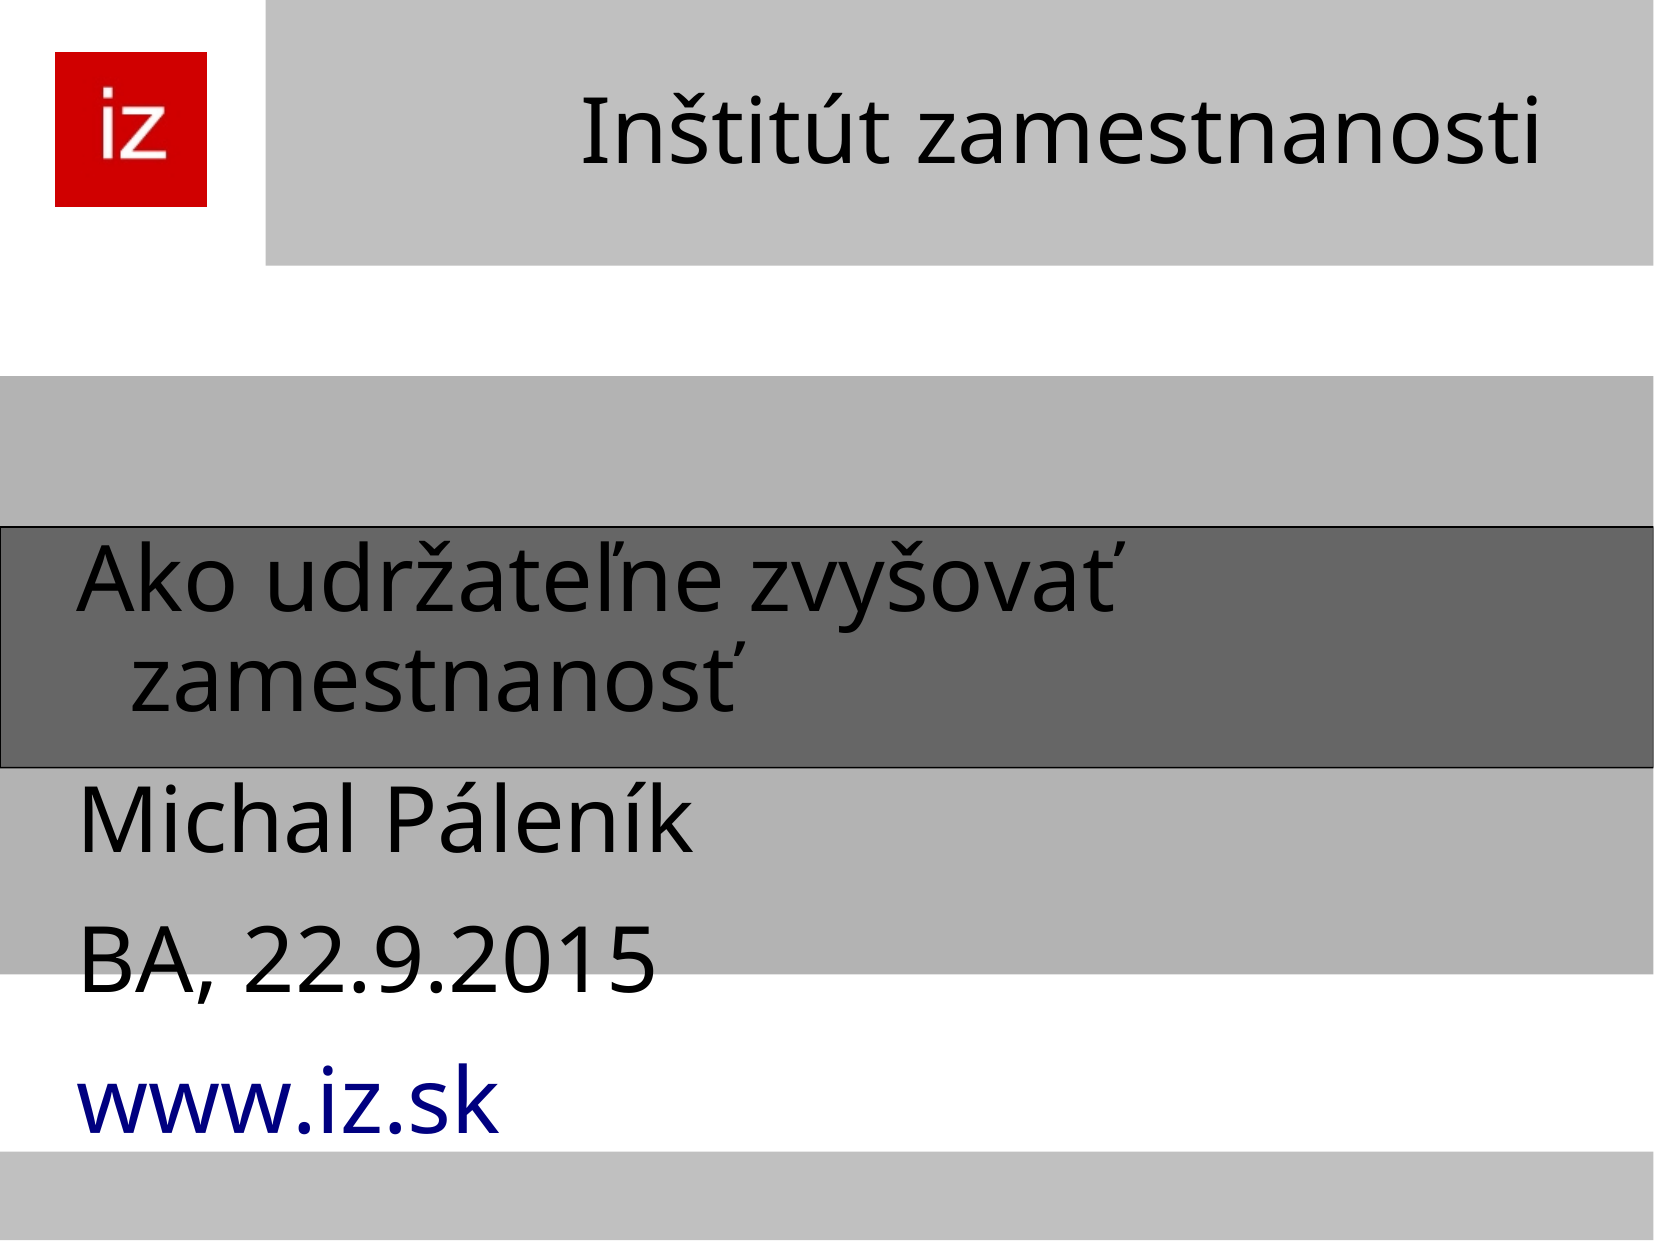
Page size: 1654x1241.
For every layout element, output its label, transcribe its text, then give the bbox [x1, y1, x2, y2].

text_box [0, 376, 1654, 975]
picture [55, 52, 207, 207]
list Ako udržateľne zvyšovať zamestnanosť Michal Páleník BA, 22.9.2015 www.iz.sk [59, 531, 1506, 1077]
title Inštitút zamestnanosti [561, 29, 1565, 237]
